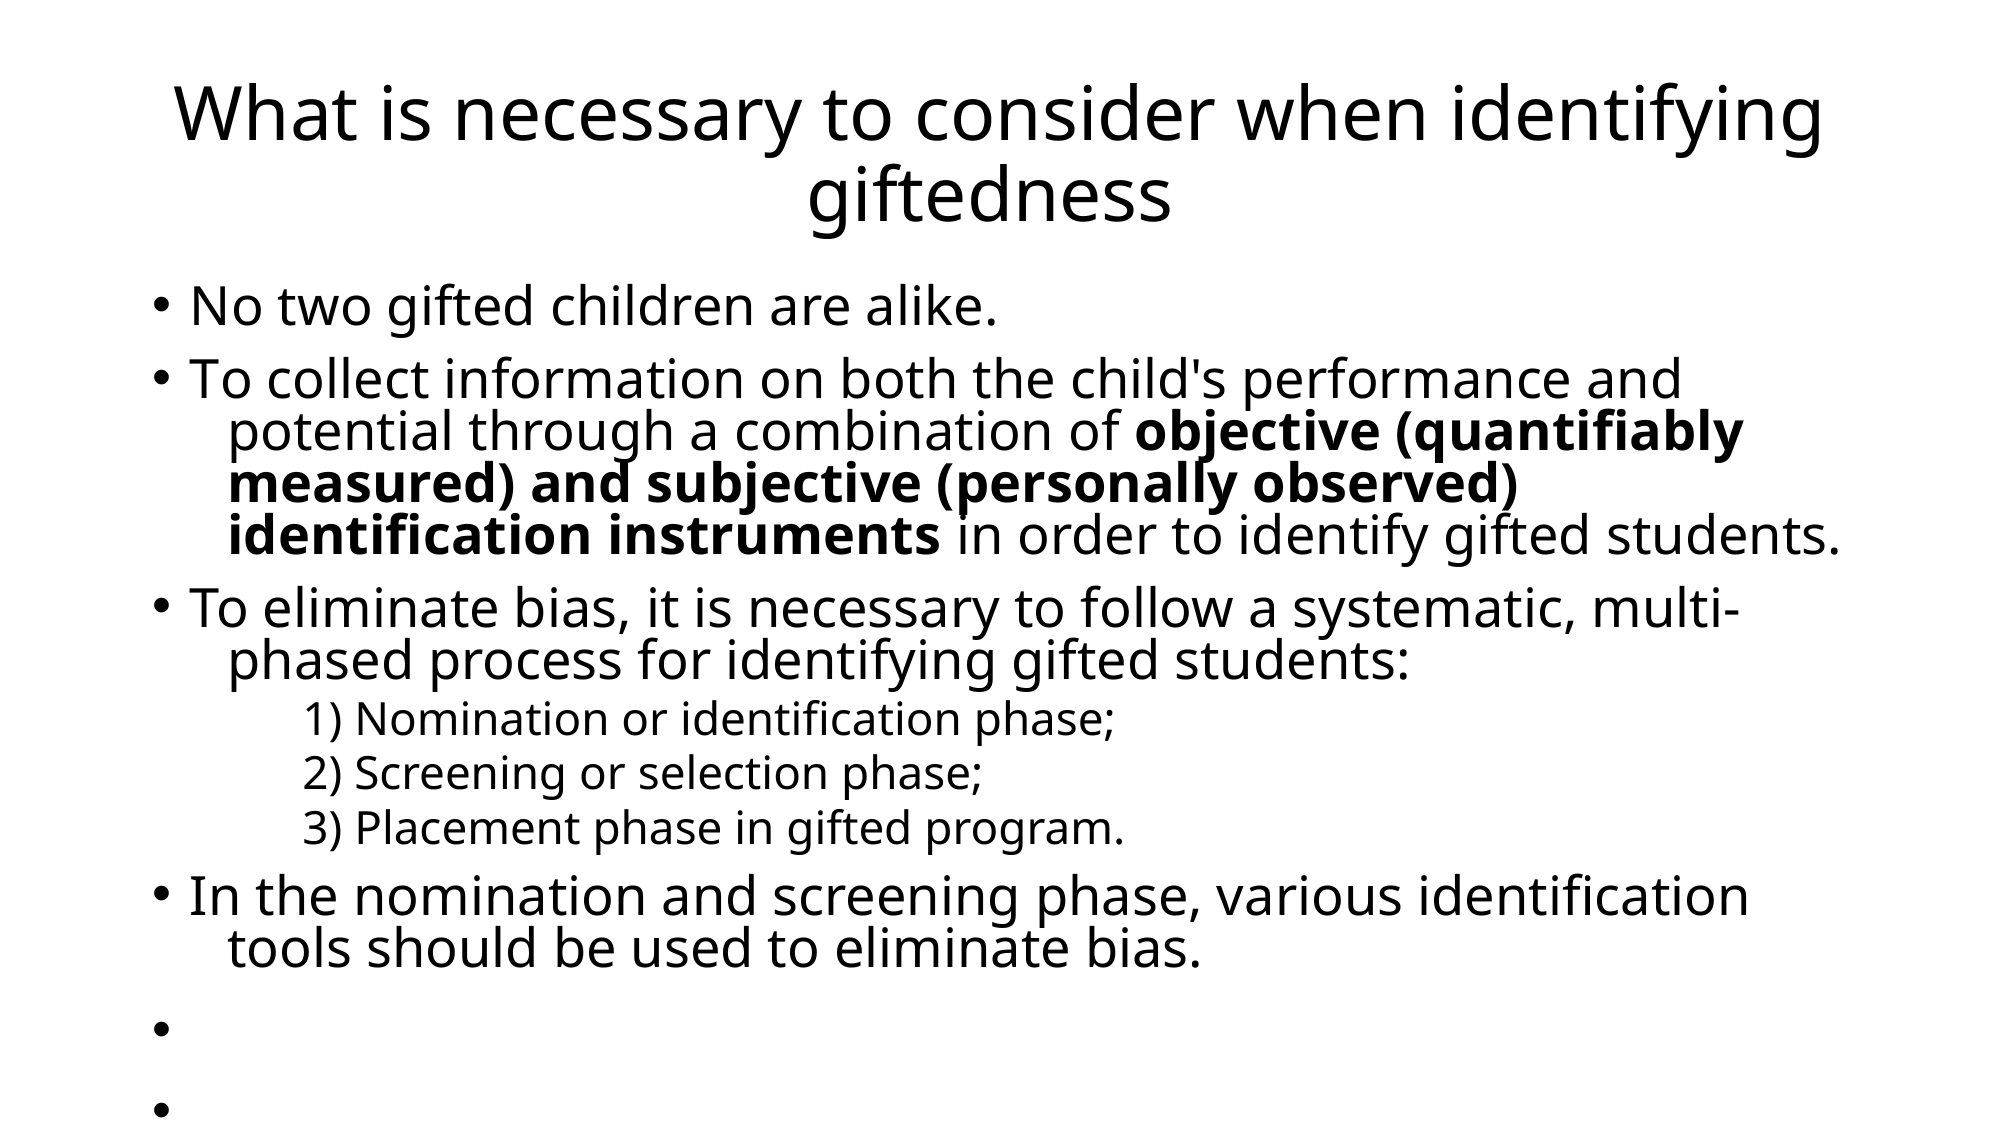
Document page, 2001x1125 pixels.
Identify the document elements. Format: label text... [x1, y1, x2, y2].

list No two gifted children are alike. To collect information on both the child's performance and potential through a combination of objective (quantifiably measured) and subjective (personally observed) identification instruments in order to identify gifted students. To eliminate bias, it is necessary to follow a systematic, multi-phased process for identifying gifted students: 1) Nomination or identification phase; 2) Screening or selection phase; 3) Placement phase in gifted program. In the nomination and screening phase, various identification tools should be used to eliminate bias. [137, 276, 1863, 1014]
title What is necessary to consider when identifying giftedness [137, 59, 1863, 255]
